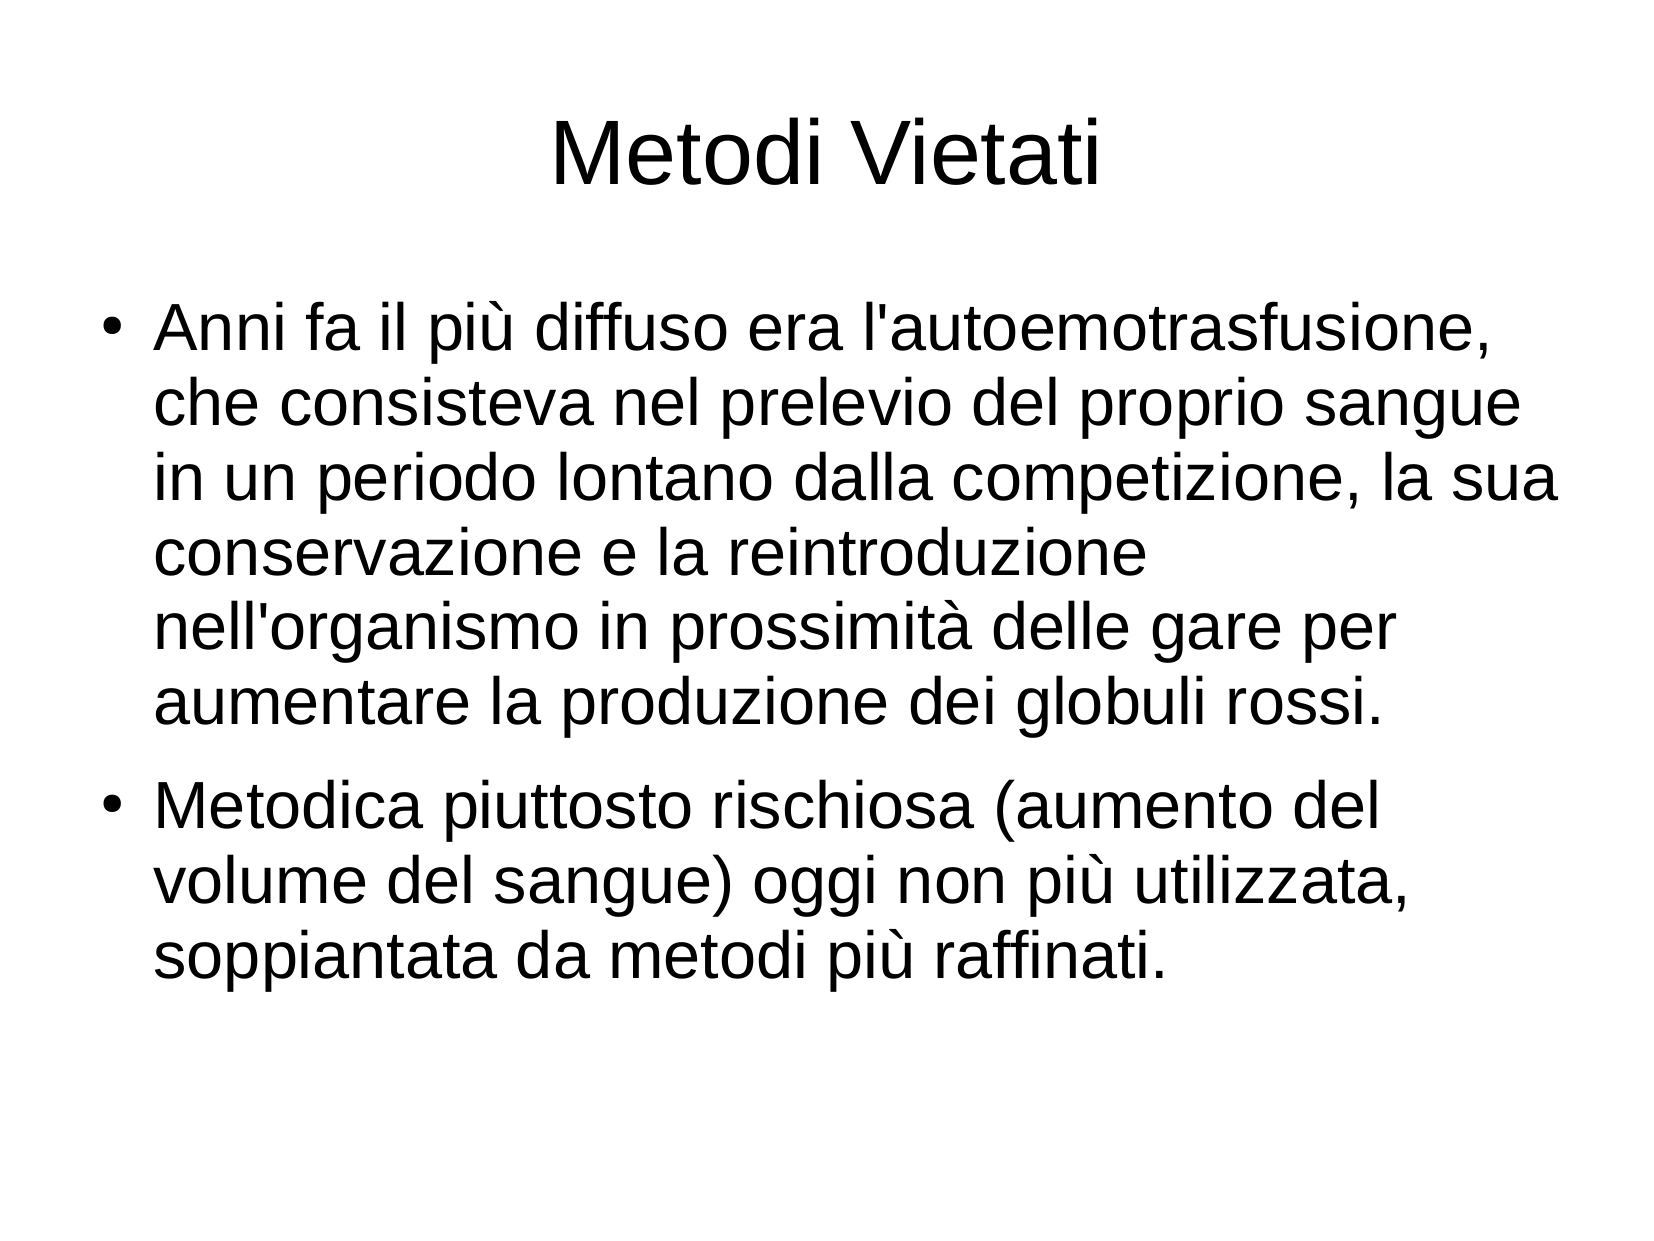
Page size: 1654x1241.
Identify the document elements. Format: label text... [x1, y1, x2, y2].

list Anni fa il più diffuso era l'autoemotrasfusione, che consisteva nel prelevio del proprio sangue in un periodo lontano dalla competizione, la sua conservazione e la reintroduzione nell'organismo in prossimità delle gare per aumentare la produzione dei globuli rossi. Metodica piuttosto rischiosa (aumento del volume del sangue) oggi non più utilizzata, soppiantata da metodi più raffinati. [82, 290, 1571, 1078]
title Metodi Vietati [82, 49, 1571, 257]
